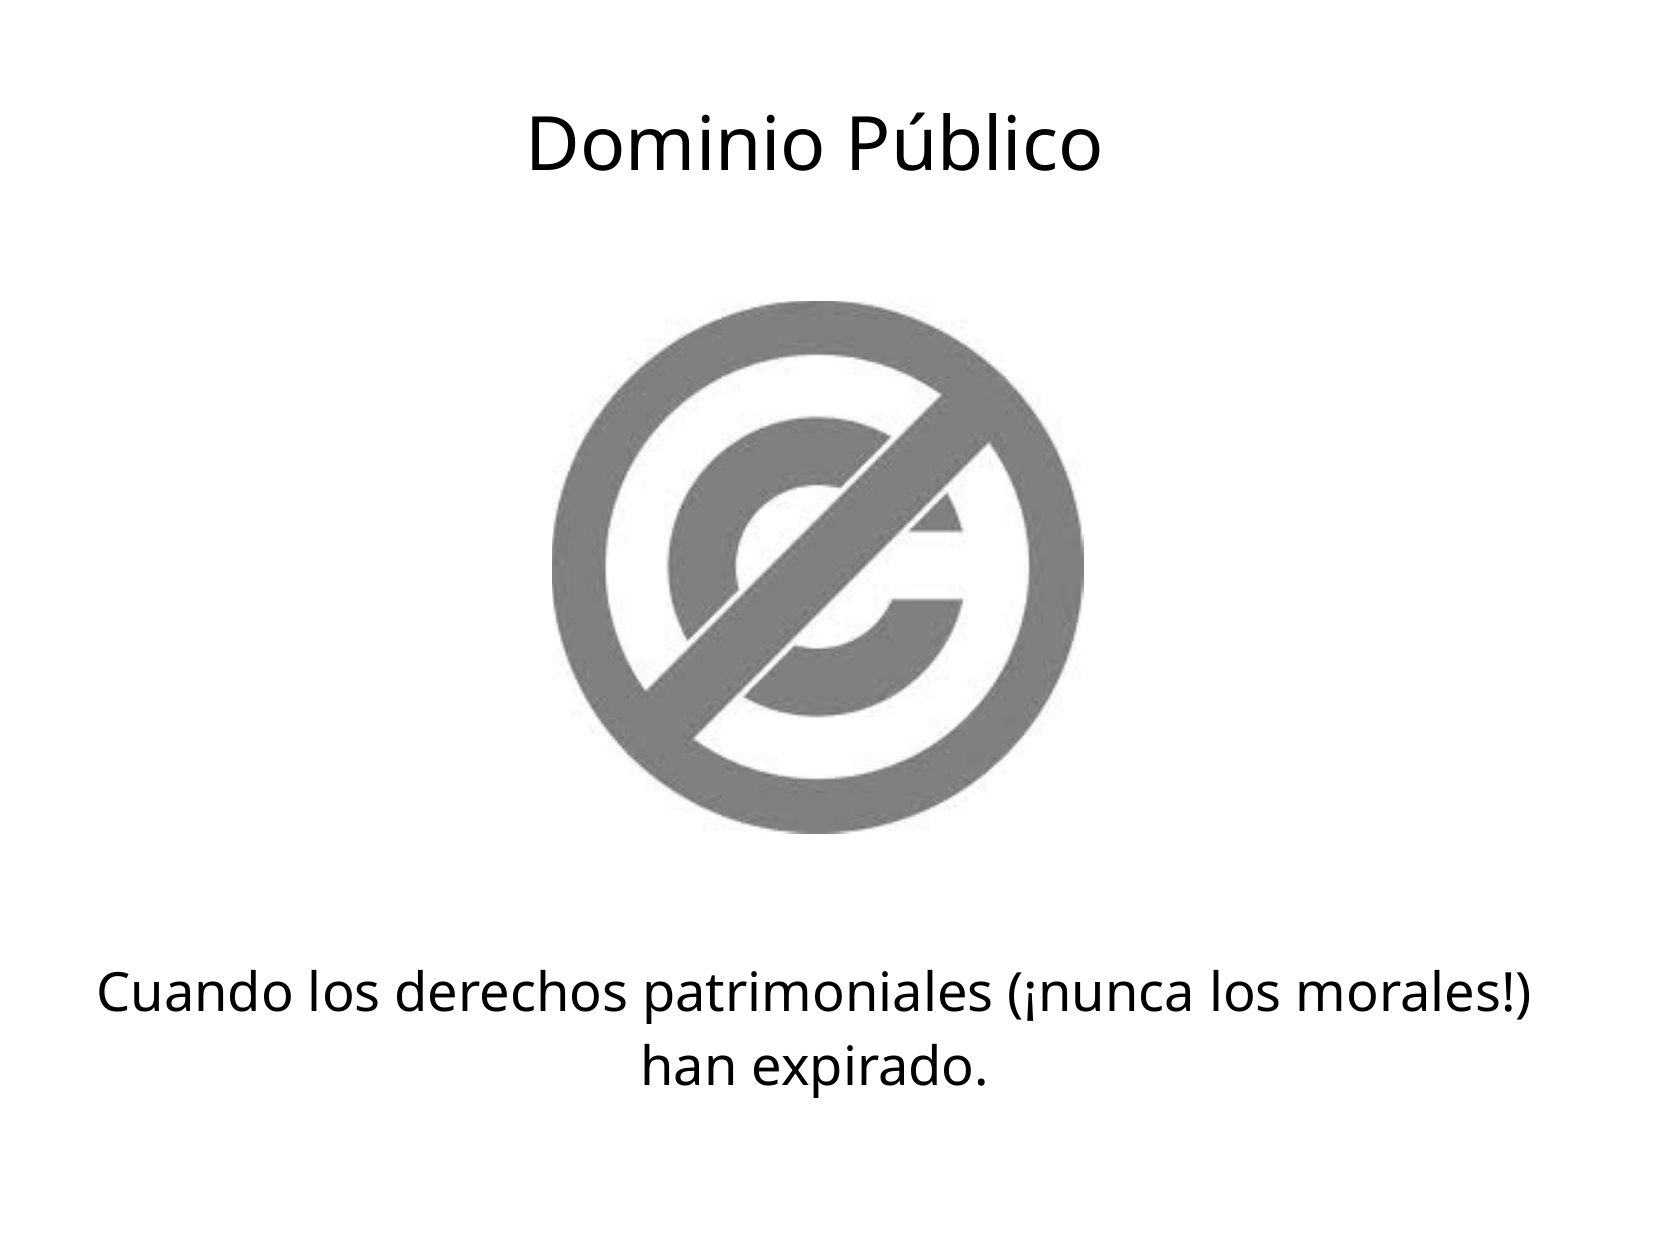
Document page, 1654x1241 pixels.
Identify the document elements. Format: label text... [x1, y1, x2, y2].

text_box Cuando los derechos patrimoniales (¡nunca los morales!) han expirado. [47, 946, 1583, 1164]
text_box Dominio Público [129, 82, 1501, 185]
picture [552, 301, 1084, 834]
